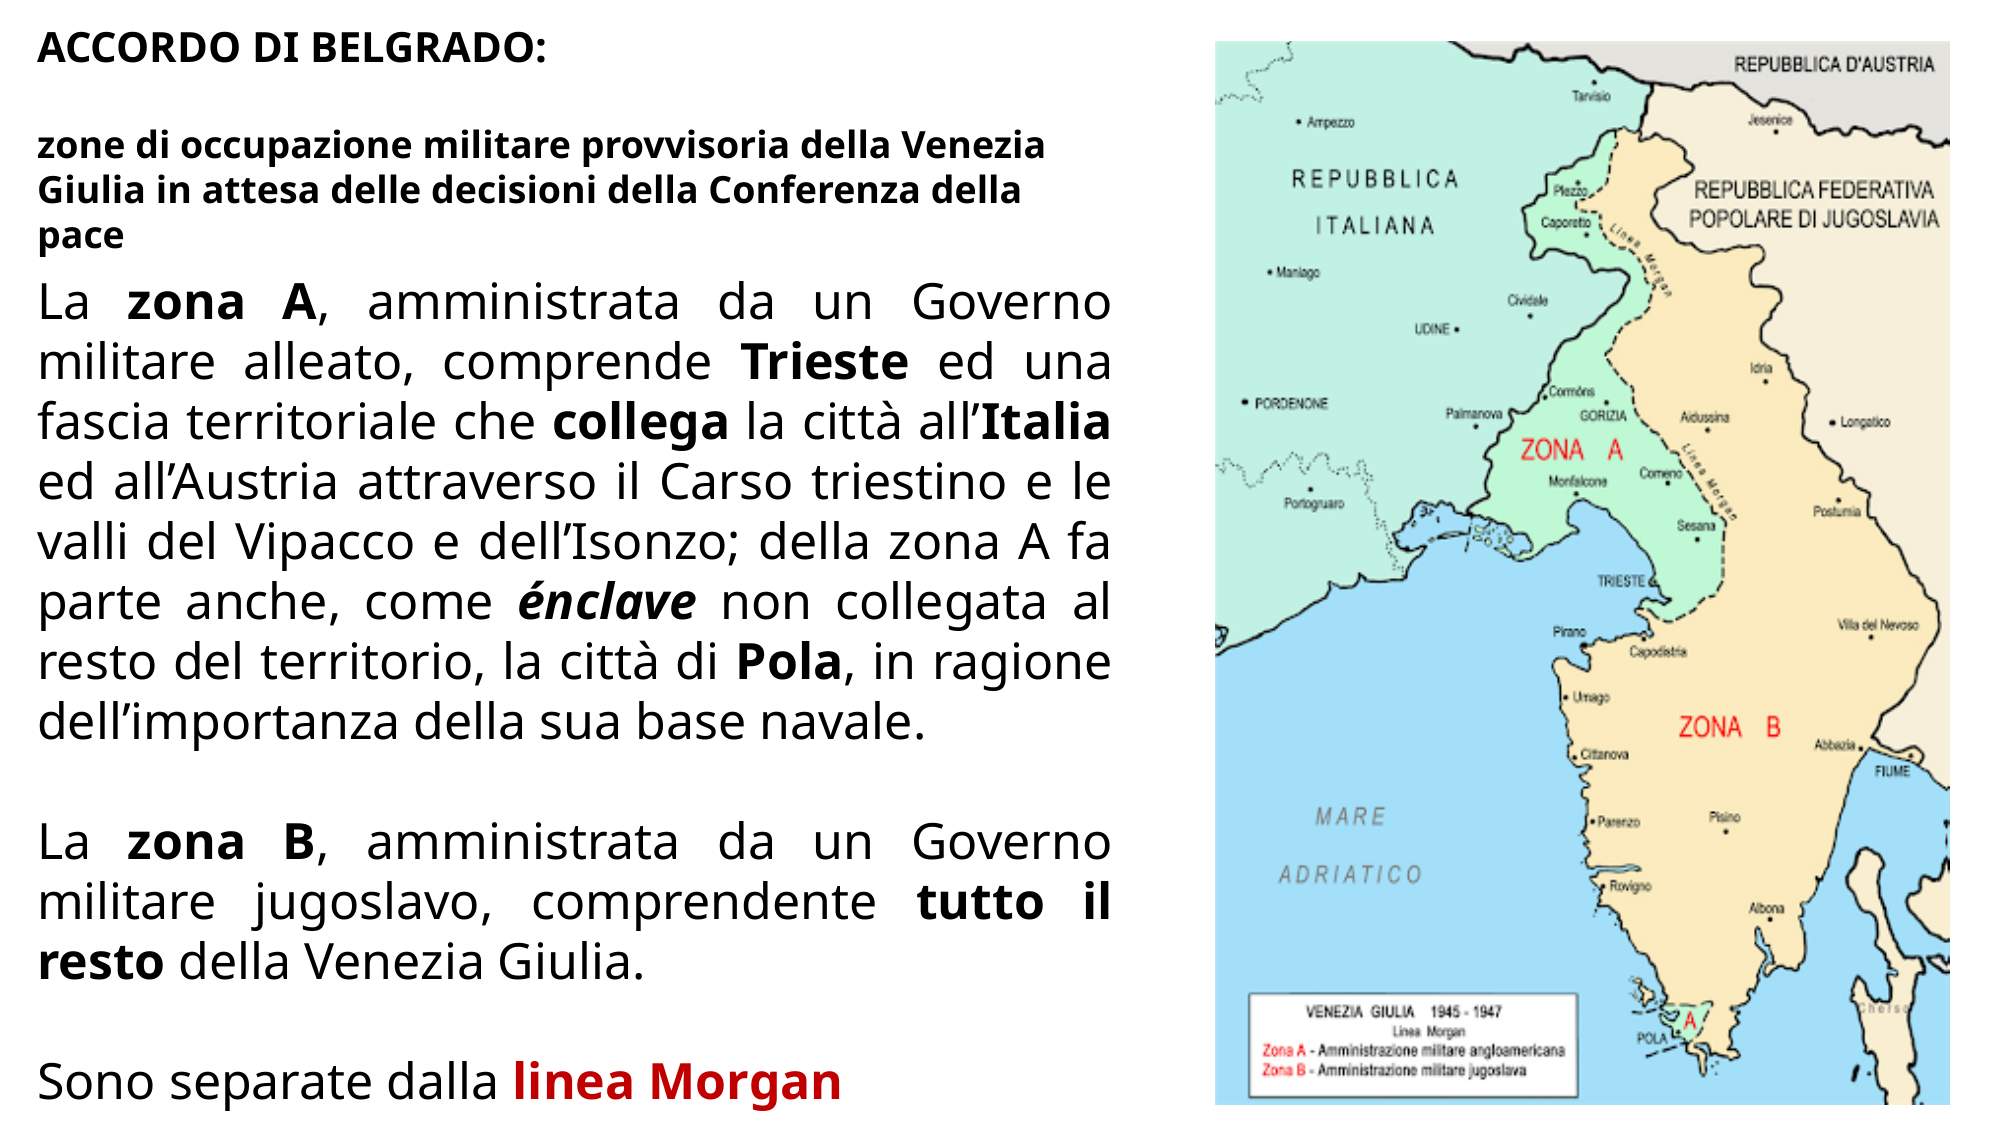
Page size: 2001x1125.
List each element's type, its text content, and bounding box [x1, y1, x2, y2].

text_box La zona A, amministrata da un Governo militare alleato, comprende Trieste ed una fascia territoriale che collega la città all’Italia ed all’Austria attraverso il Carso triestino e le valli del Vipacco e dell’Isonzo; della zona A fa parte anche, come énclave non collegata al resto del territorio, la città di Pola, in ragione dell’importanza della sua base navale. La zona B, amministrata da un Governo militare jugoslavo, comprendente tutto il resto della Venezia Giulia. Sono separate dalla linea Morgan [22, 261, 1145, 1125]
picture [1215, 41, 1950, 1105]
text_box ACCORDO DI BELGRADO: zone di occupazione militare provvisoria della Venezia Giulia in attesa delle decisioni della Conferenza della pace [22, 13, 1115, 261]
